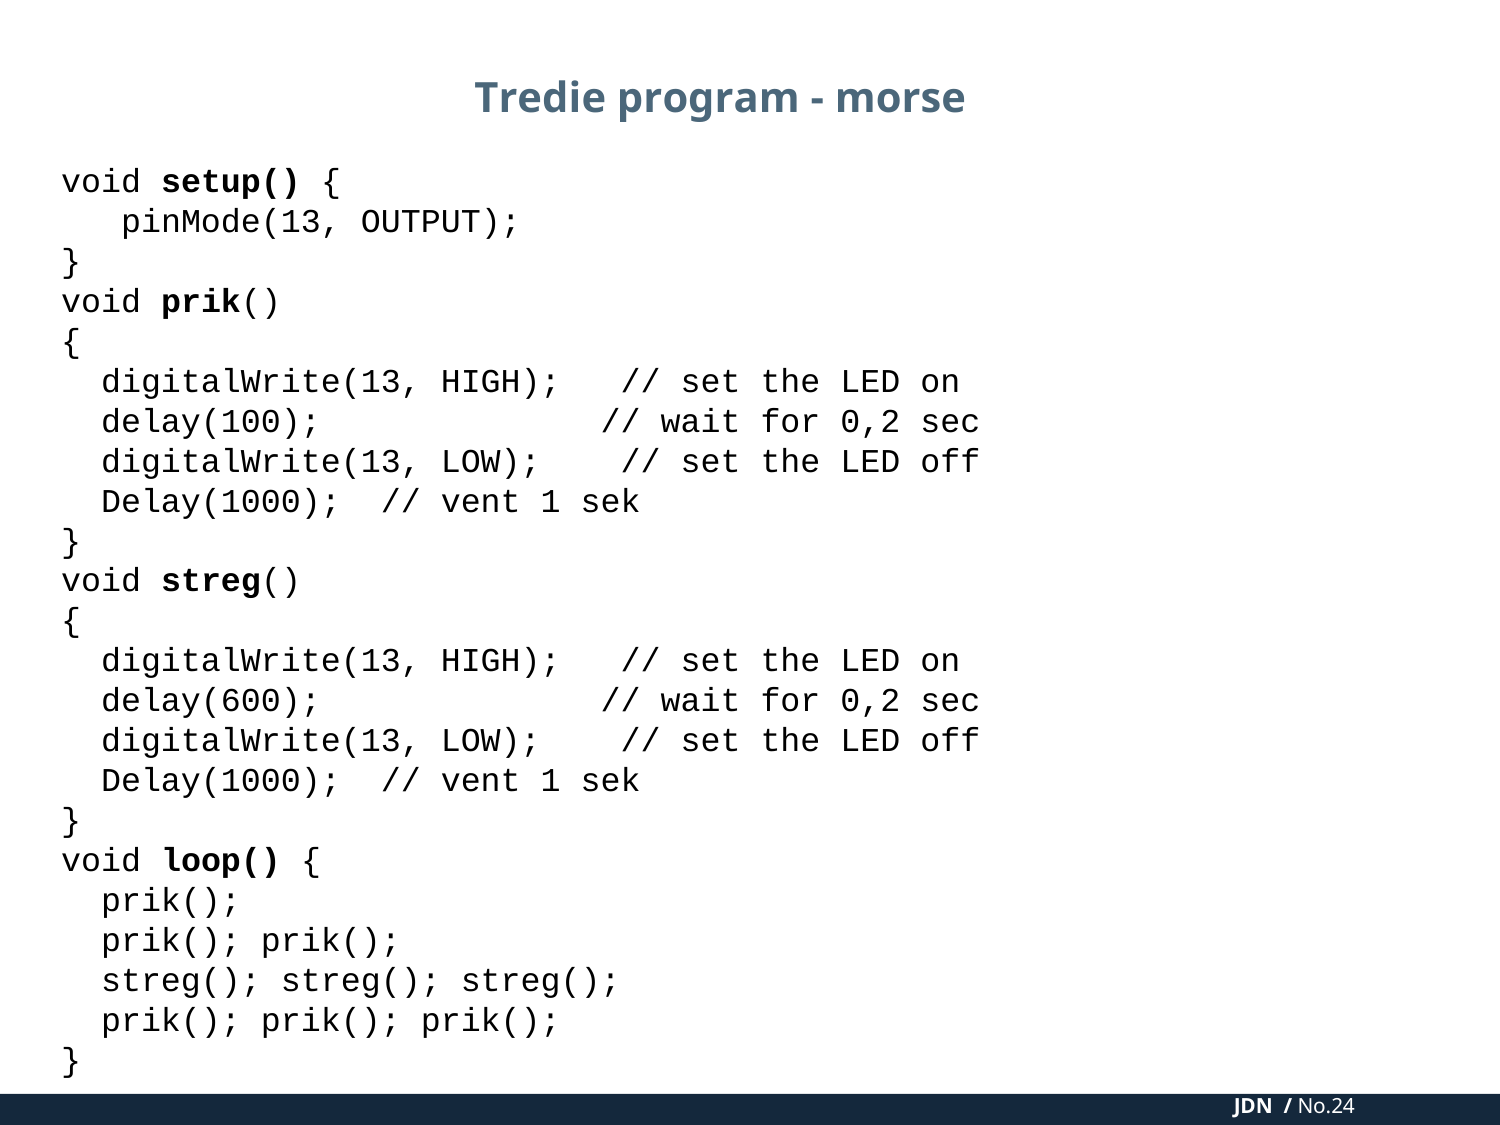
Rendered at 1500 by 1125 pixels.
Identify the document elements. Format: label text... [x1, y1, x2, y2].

text_box void setup() { pinMode(13, OUTPUT); } void prik() { digitalWrite(13, HIGH); // set the LED on delay(100); // wait for 0,2 sec digitalWrite(13, LOW); // set the LED off Delay(1000); // vent 1 sek } void streg() { digitalWrite(13, HIGH); // set the LED on delay(600); // wait for 0,2 sec digitalWrite(13, LOW); // set the LED off Delay(1000); // vent 1 sek } void loop() { prik(); prik(); prik(); streg(); streg(); streg(); prik(); prik(); prik(); } [46, 152, 1440, 1086]
title Tredie program - morse [46, 39, 1395, 152]
